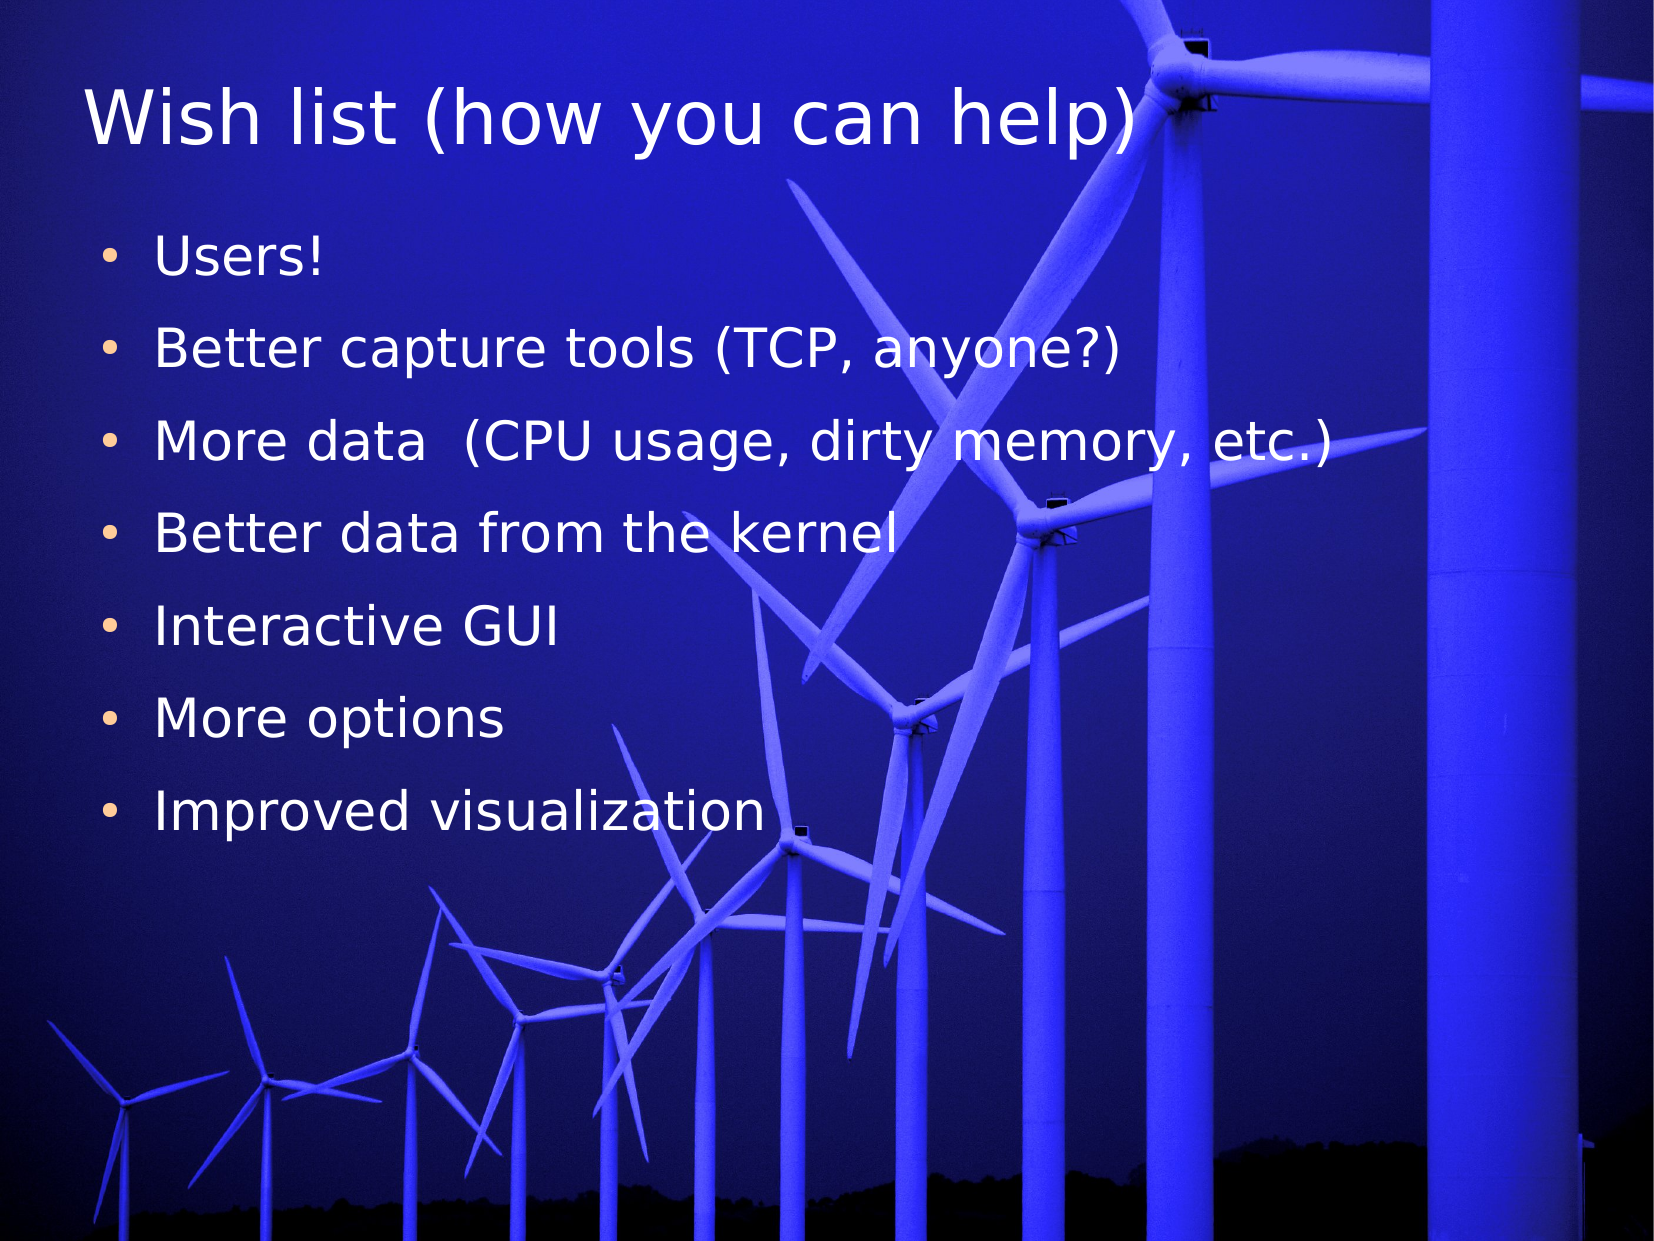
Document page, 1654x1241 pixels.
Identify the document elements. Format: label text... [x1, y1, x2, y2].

title Wish list (how you can help) [82, 49, 1571, 188]
list Users! Better capture tools (TCP, anyone?) More data (CPU usage, dirty memory, etc.) Better data from the kernel Interactive GUI More options Improved visualization [82, 225, 1571, 1094]
picture [0, 0, 1654, 1241]
